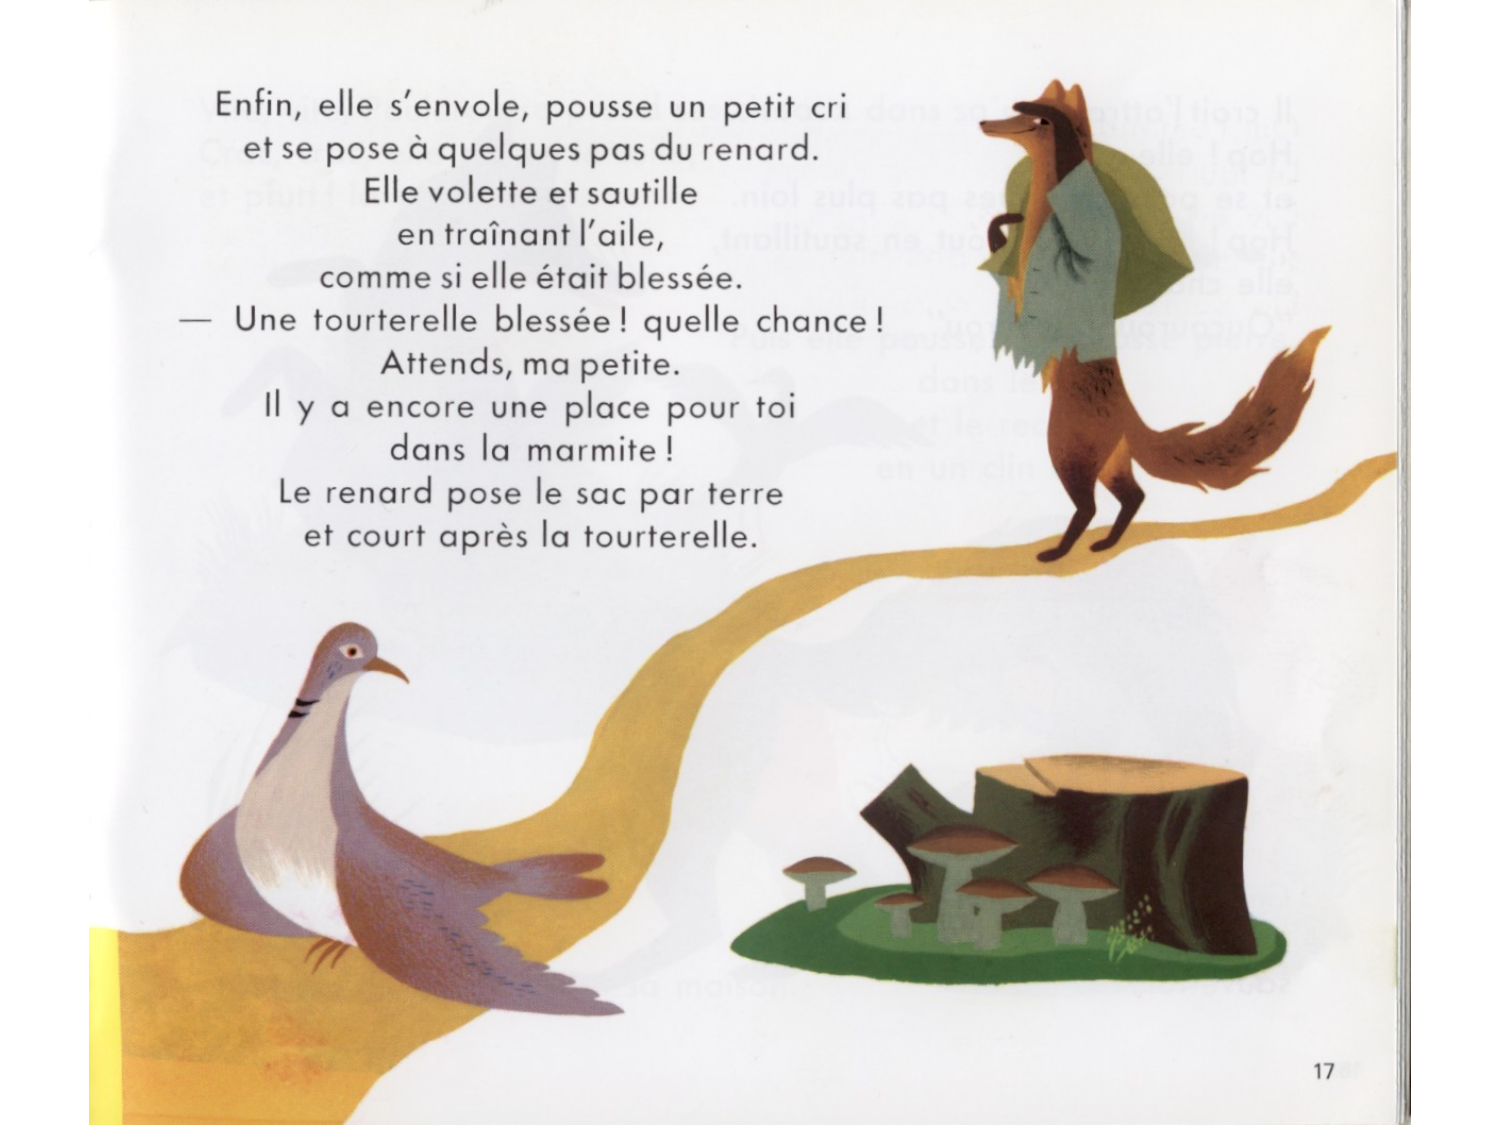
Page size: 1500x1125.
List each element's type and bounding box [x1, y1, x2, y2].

picture [89, 0, 1411, 1125]
